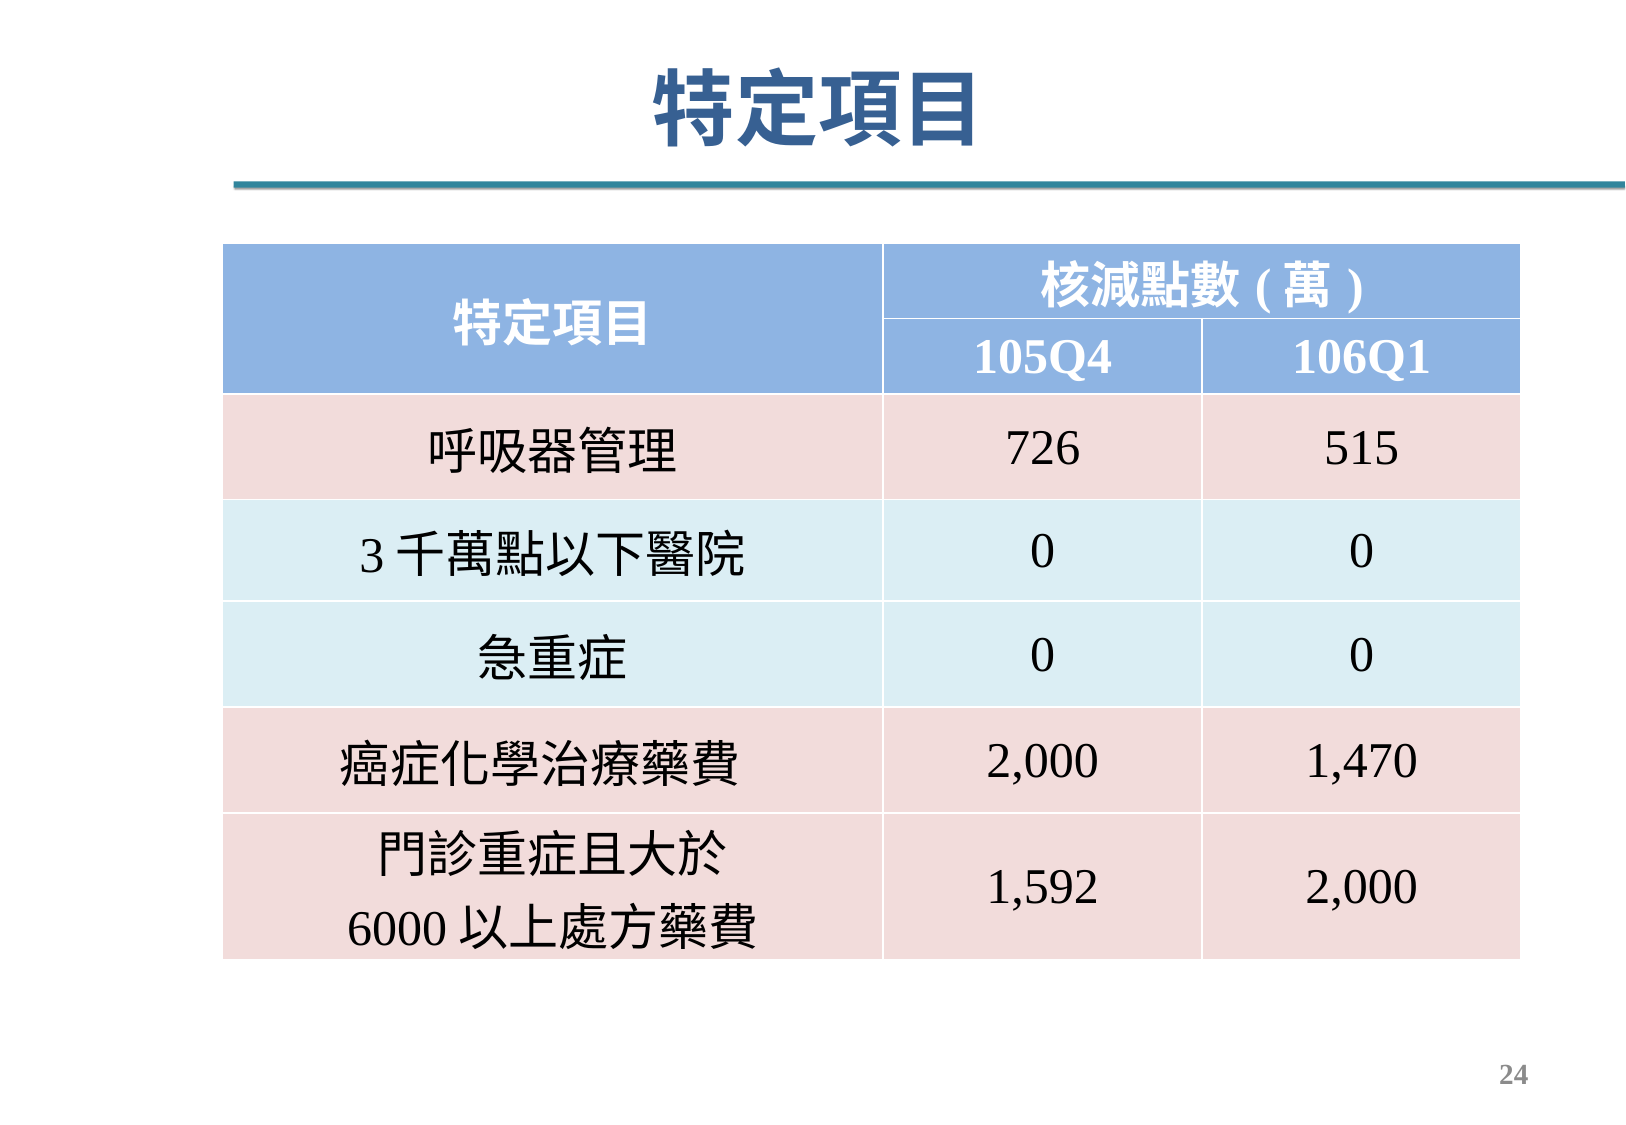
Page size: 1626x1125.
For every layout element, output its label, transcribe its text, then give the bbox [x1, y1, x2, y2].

table_header 特定項目 [223, 244, 882, 393]
slide_number <編號> [1164, 1042, 1544, 1103]
table_cell 1,592 [884, 814, 1201, 959]
table_cell 0 [1203, 500, 1520, 600]
table_cell 2,000 [884, 708, 1201, 812]
table_cell 2,000 [1203, 814, 1520, 959]
table_cell 515 [1203, 395, 1520, 499]
table_cell 癌症化學治療藥費 [223, 708, 882, 812]
table_cell 0 [1203, 602, 1520, 706]
table_cell 0 [884, 500, 1201, 600]
table_cell 急重症 [223, 602, 882, 706]
table_cell 106Q1 [1203, 319, 1520, 393]
table_cell 1,470 [1203, 708, 1520, 812]
table_header 核減點數(萬) [884, 244, 1520, 318]
table_cell 門診重症且大於 6000以上處方藥費 [223, 814, 882, 959]
title 特定項目 [80, 27, 1557, 179]
table_cell 0 [884, 602, 1201, 706]
table_cell 呼吸器管理 [223, 395, 882, 499]
table_cell 105Q4 [884, 319, 1201, 393]
table_cell 726 [884, 395, 1201, 499]
table_cell 3千萬點以下醫院 [223, 500, 882, 600]
